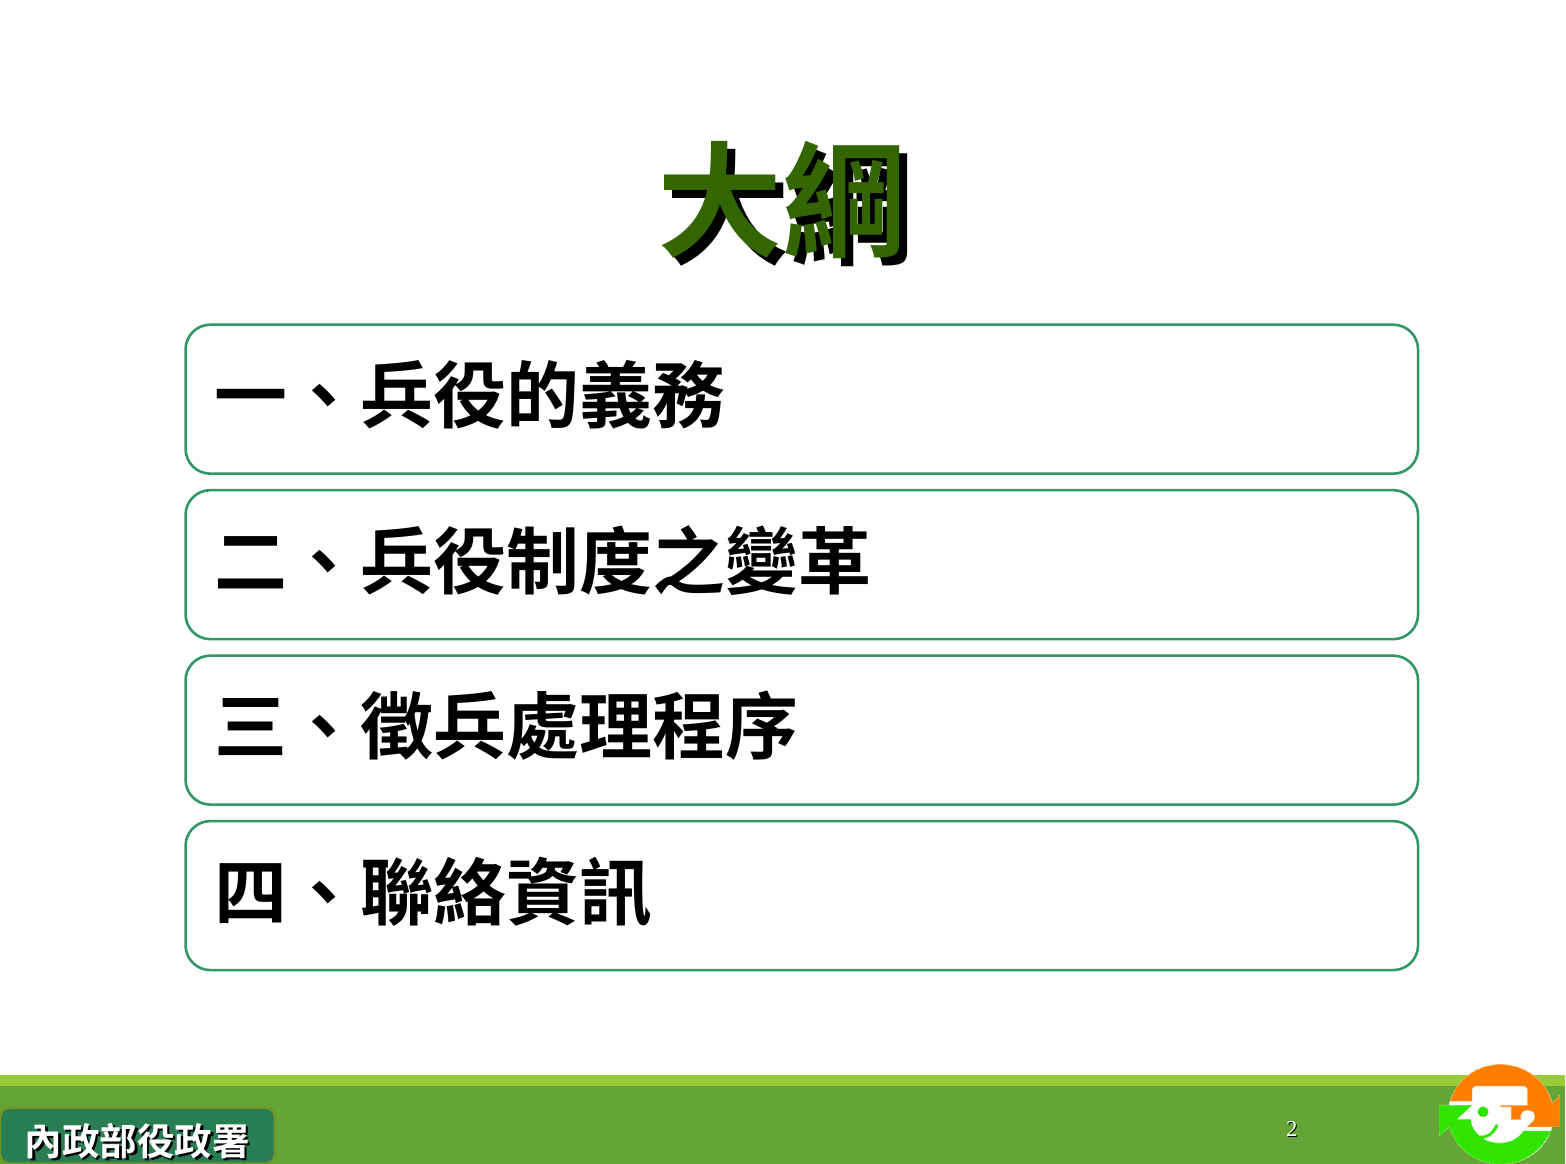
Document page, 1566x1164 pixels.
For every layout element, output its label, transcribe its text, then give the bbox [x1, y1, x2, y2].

text_box 四、聯絡資訊 [185, 821, 1419, 971]
text_box 大綱 [388, 115, 1177, 283]
text_box 二、兵役制度之變革 [185, 490, 1419, 640]
text_box 1 [1270, 1096, 1439, 1158]
text_box 三、徵兵處理程序 [185, 655, 1419, 805]
picture [1439, 1064, 1560, 1164]
text_box 內政部役政署 [0, 1107, 276, 1164]
text_box 一、兵役的義務 [185, 324, 1419, 474]
